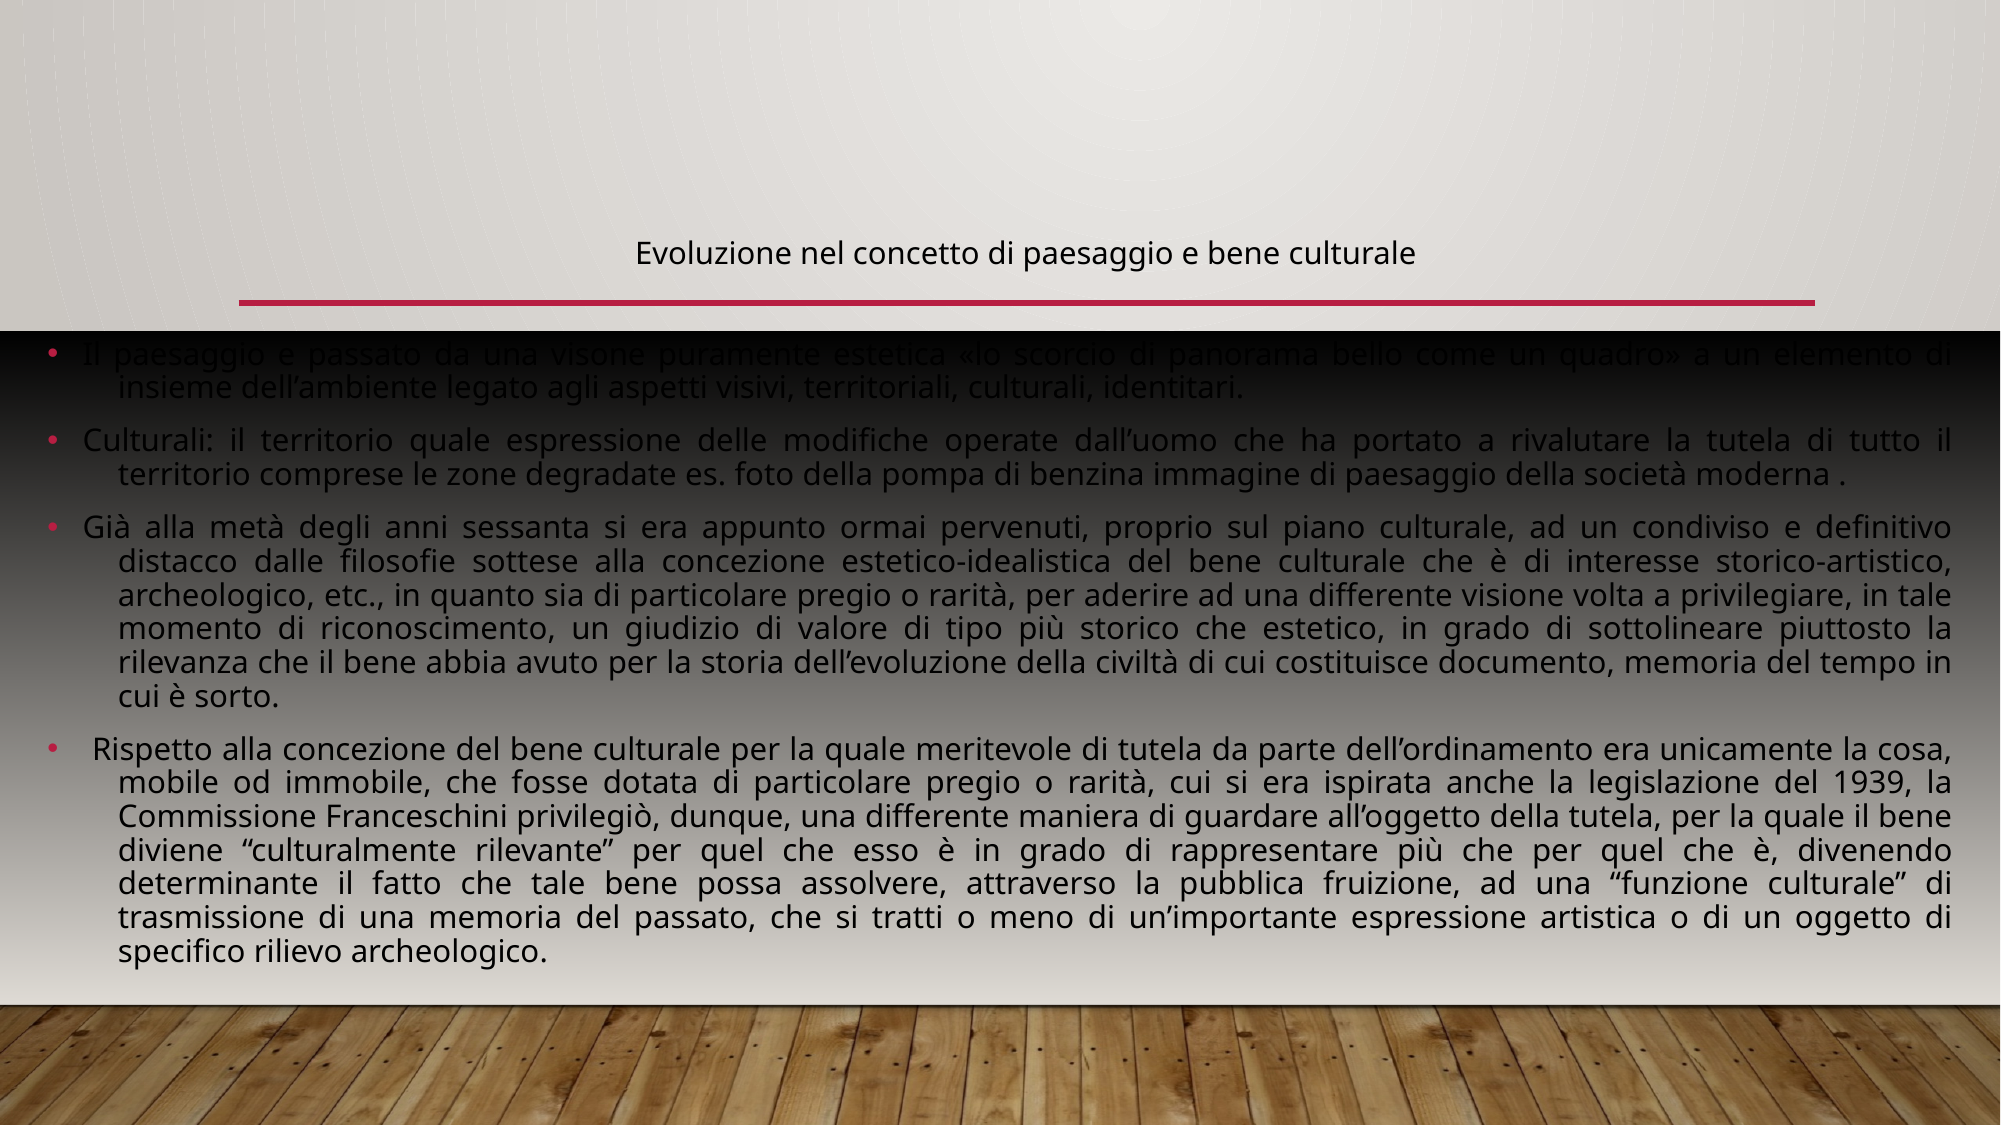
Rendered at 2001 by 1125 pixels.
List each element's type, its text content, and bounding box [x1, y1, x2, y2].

title Evoluzione nel concetto di paesaggio e bene culturale [238, 230, 1814, 305]
list Il paesaggio e passato da una visone puramente estetica «lo scorcio di panorama bello come un quadro» a un elemento di insieme dell’ambiente legato agli aspetti visivi, territoriali, culturali, identitari. Culturali: il territorio quale espressione delle modifiche operate dall’uomo che ha portato a rivalutare la tutela di tutto il territorio comprese le zone degradate es. foto della pompa di benzina immagine di paesaggio della società moderna . Già alla metà degli anni sessanta si era appunto ormai pervenuti, proprio sul piano culturale, ad un condiviso e definitivo distacco dalle filosofie sottese alla concezione estetico-idealistica del bene culturale che è di interesse storico-artistico, archeologico, etc., in quanto sia di particolare pregio o rarità, per aderire ad una differente visione volta a privilegiare, in tale momento di riconoscimento, un giudizio di valore di tipo più storico che estetico, in grado di sottolineare piuttosto la rilevanza che il bene abbia avuto per la storia dell’evoluzione della civiltà di cui costituisce documento, memoria del tempo in cui è sorto. Rispetto alla concezione del bene culturale per la quale meritevole di tutela da parte dell’ordinamento era unicamente la cosa, mobile od immobile, che fosse dotata di particolare pregio o rarità, cui si era ispirata anche la legislazione del 1939, la Commissione Franceschini privilegiò, dunque, una differente maniera di guardare all’oggetto della tutela, per la quale il bene diviene “culturalmente rilevante” per quel che esso è in grado di rappresentare più che per quel che è, divenendo determinante il fatto che tale bene possa assolvere, attraverso la pubblica fruizione, ad una “funzione culturale” di trasmissione di una memoria del passato, che si tratti o meno di un’importante espressione artistica o di un oggetto di specifico rilievo archeologico. [32, 330, 1971, 979]
